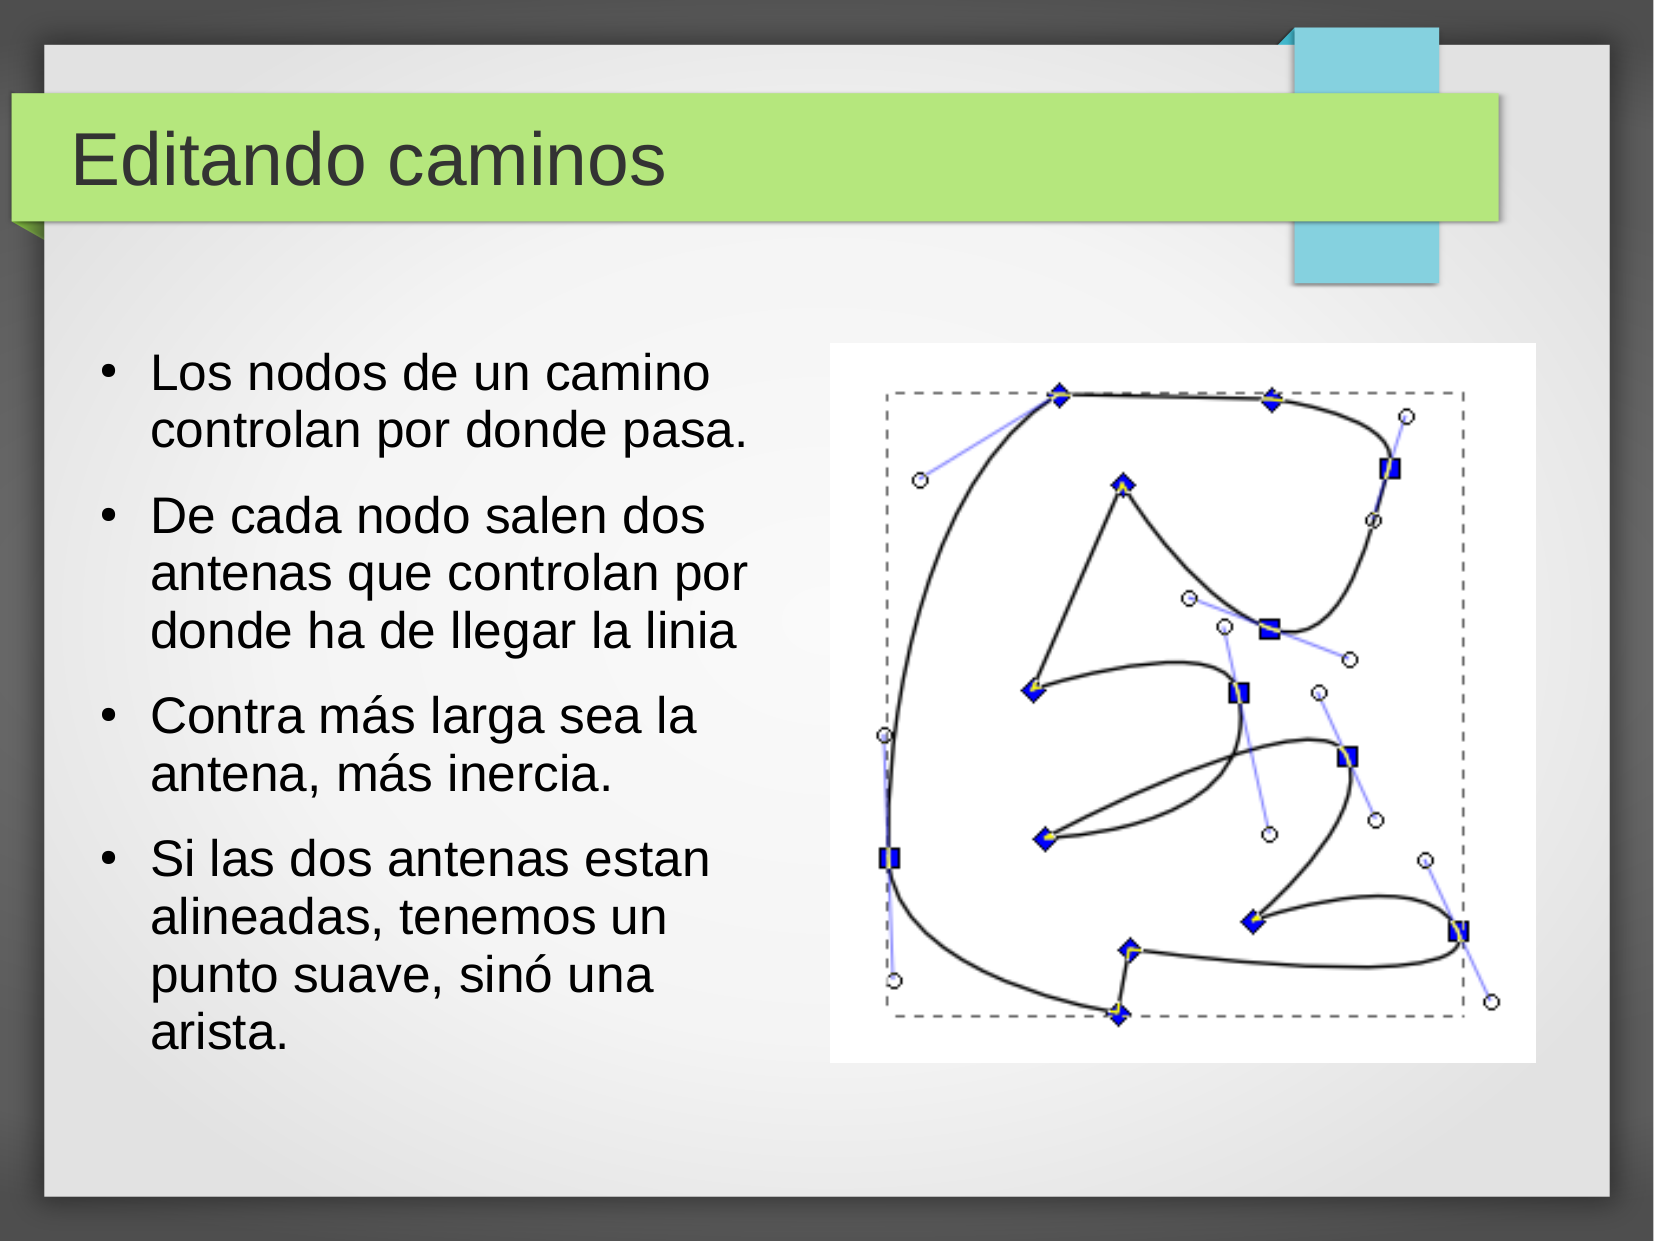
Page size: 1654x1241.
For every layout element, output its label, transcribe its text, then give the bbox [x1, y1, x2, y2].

picture [0, 0, 1654, 1241]
title Editando caminos [70, 106, 1229, 213]
list Los nodos de un camino controlan por donde pasa. De cada nodo salen dos antenas que controlan por donde ha de llegar la linia Contra más larga sea la antena, más inercia. Si las dos antenas estan alineadas, tenemos un punto suave, sinó una arista. [82, 343, 793, 1063]
